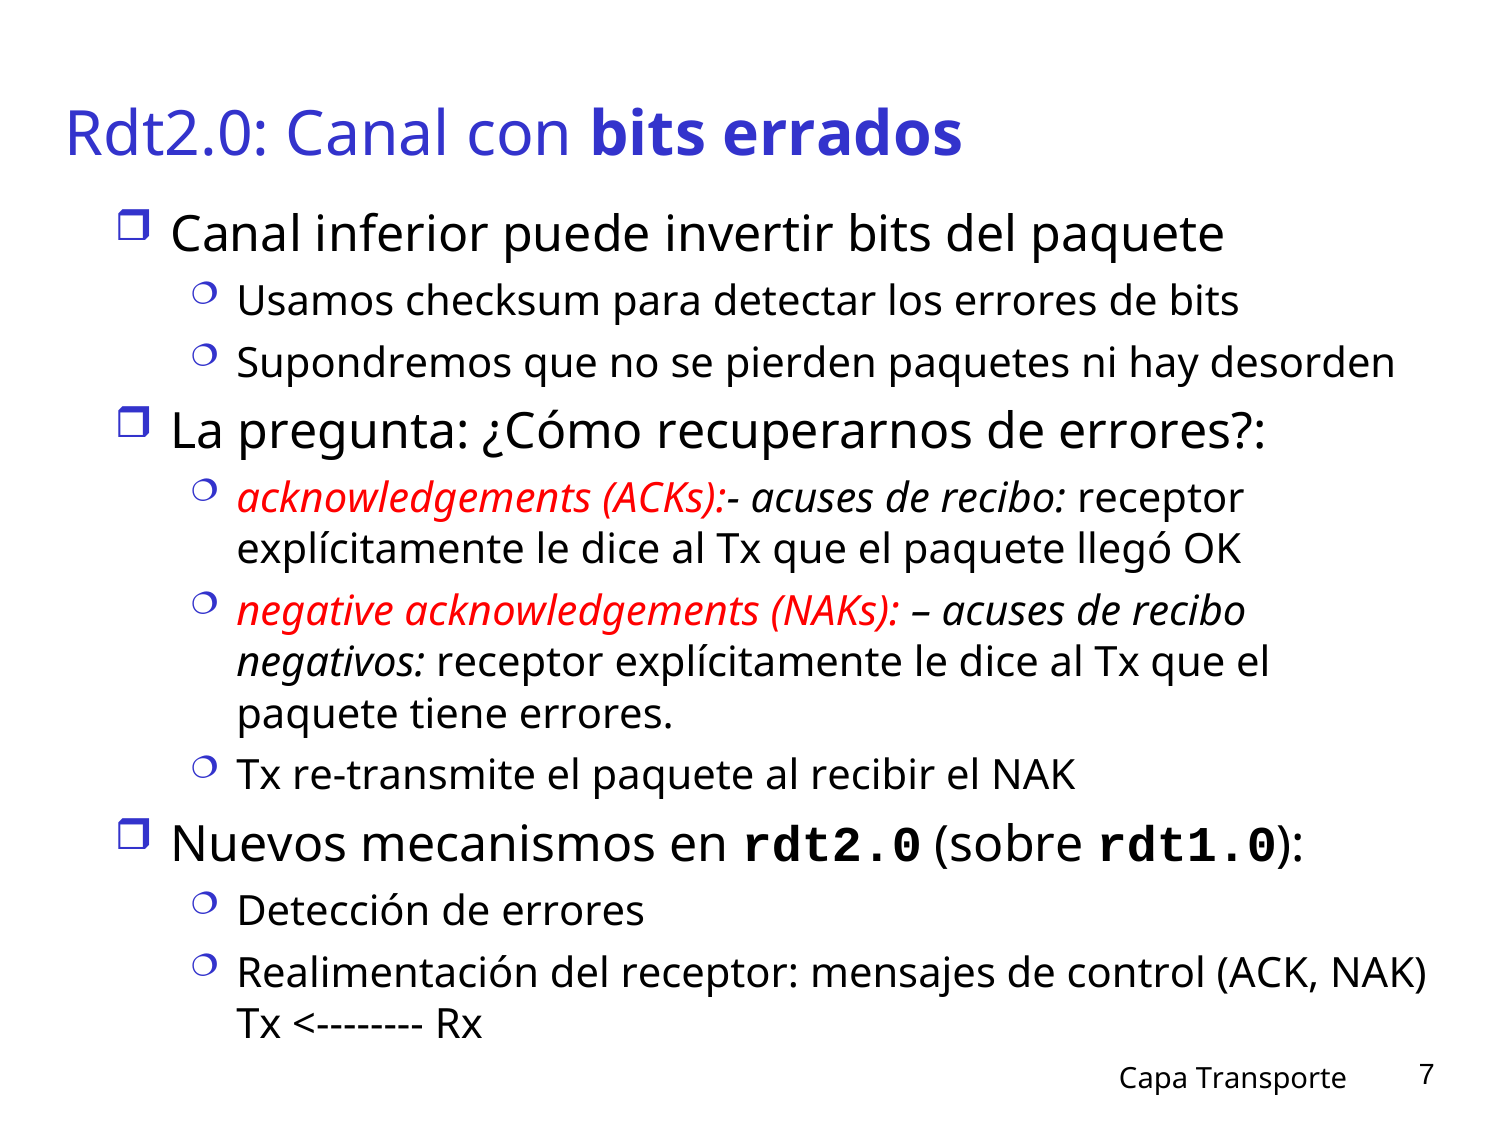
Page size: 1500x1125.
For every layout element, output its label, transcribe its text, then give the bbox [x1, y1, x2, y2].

list Canal inferior puede invertir bits del paquete Usamos checksum para detectar los errores de bits Supondremos que no se pierden paquetes ni hay desorden La pregunta: ¿Cómo recuperarnos de errores?: acknowledgements (ACKs):- acuses de recibo: receptor explícitamente le dice al Tx que el paquete llegó OK negative acknowledgements (NAKs): – acuses de recibo negativos: receptor explícitamente le dice al Tx que el paquete tiene errores. Tx re-transmite el paquete al recibir el NAK Nuevos mecanismos en rdt2.0 (sobre rdt1.0): Detección de errores Realimentación del receptor: mensajes de control (ACK, NAK) Tx <-------- Rx [99, 195, 1450, 1005]
title Rdt2.0: Canal con bits errados [50, 37, 1500, 225]
